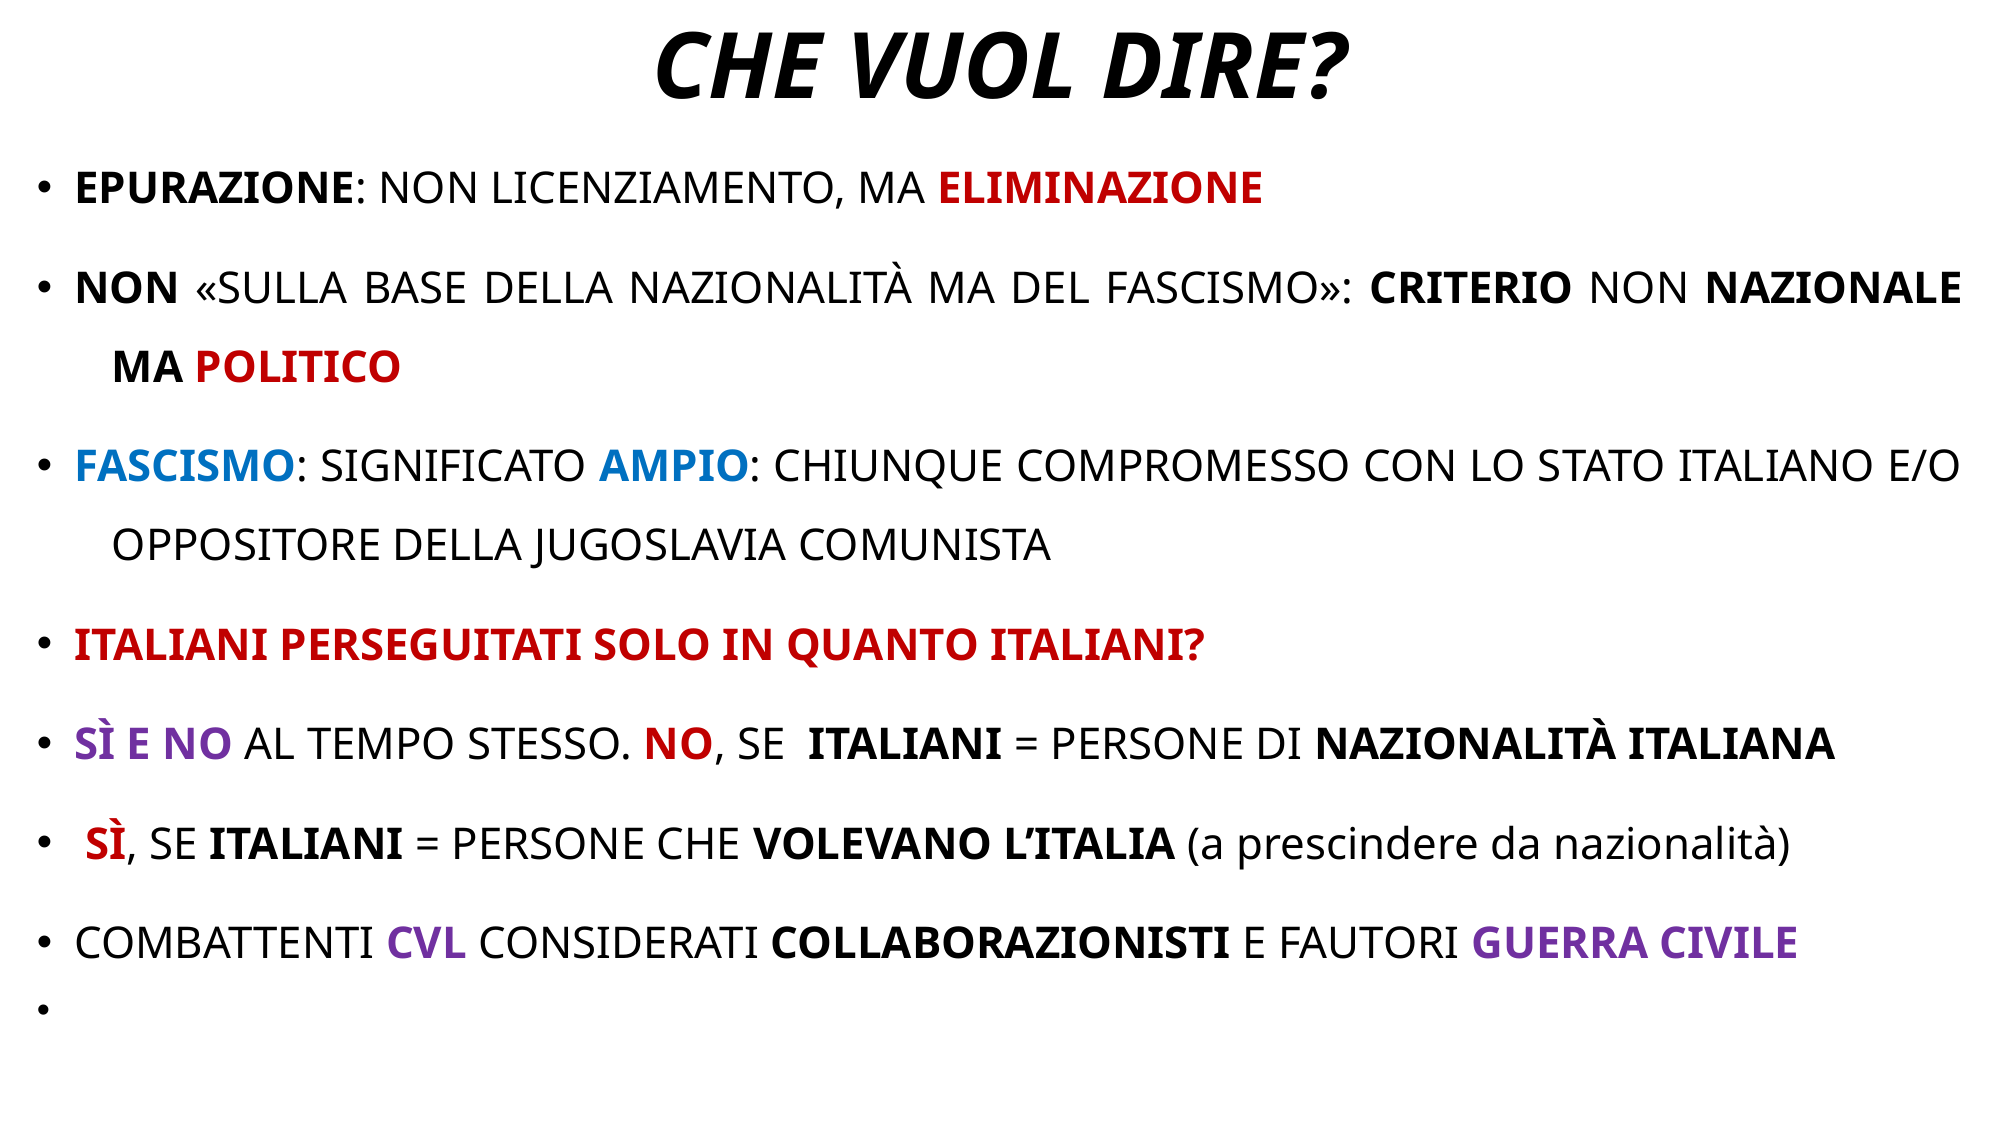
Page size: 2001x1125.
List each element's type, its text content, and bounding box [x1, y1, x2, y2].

list EPURAZIONE: NON LICENZIAMENTO, MA ELIMINAZIONE NON «SULLA BASE DELLA NAZIONALITÀ MA DEL FASCISMO»: CRITERIO NON NAZIONALE MA POLITICO FASCISMO: SIGNIFICATO AMPIO: CHIUNQUE COMPROMESSO CON LO STATO ITALIANO E/O OPPOSITORE DELLA JUGOSLAVIA COMUNISTA ITALIANI PERSEGUITATI SOLO IN QUANTO ITALIANI? SÌ E NO AL TEMPO STESSO. NO, SE ITALIANI = PERSONE DI NAZIONALITÀ ITALIANA SÌ, SE ITALIANI = PERSONE CHE VOLEVANO L’ITALIA (a prescindere da nazionalità) COMBATTENTI CVL CONSIDERATI COLLABORAZIONISTI E FAUTORI GUERRA CIVILE [21, 126, 1978, 1125]
title CHE VUOL DIRE? [21, 10, 1978, 126]
